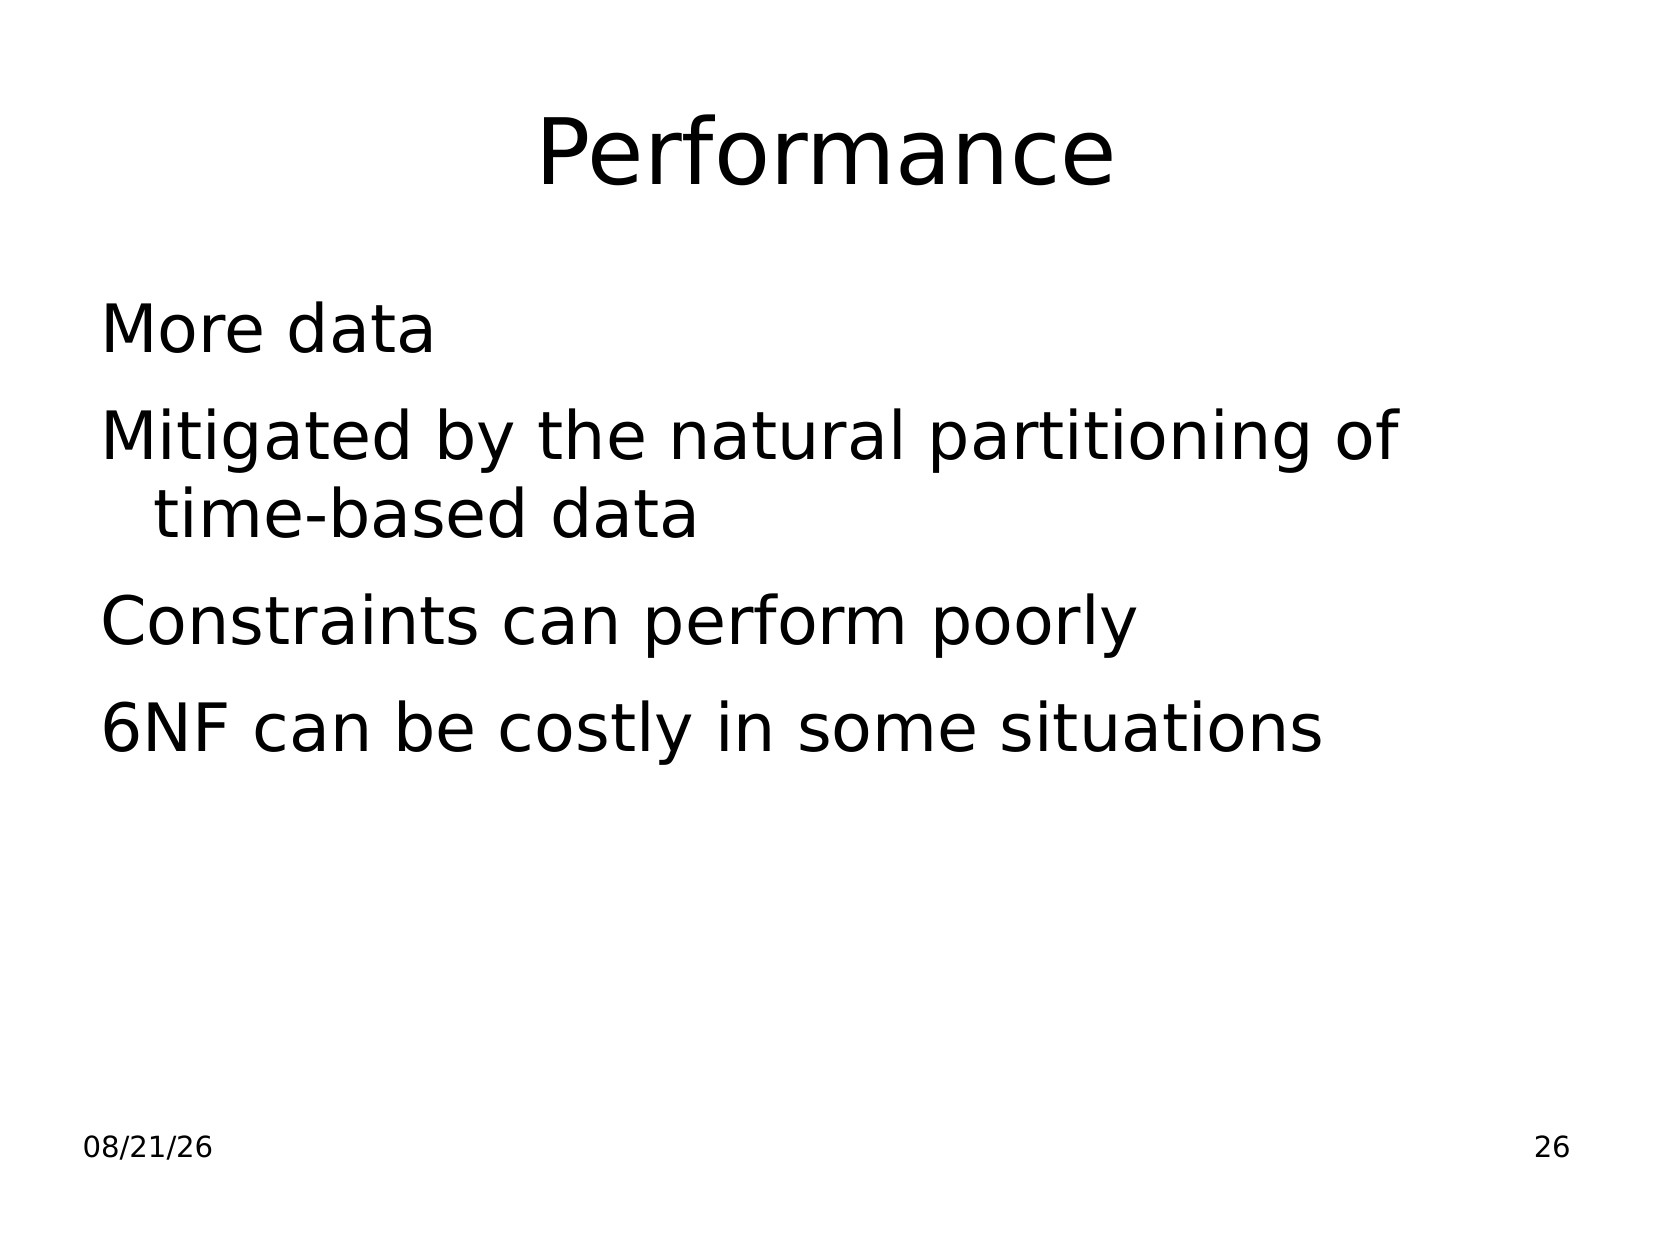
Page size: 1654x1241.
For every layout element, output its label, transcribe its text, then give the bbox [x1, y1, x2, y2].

title Performance [82, 56, 1571, 250]
list More data Mitigated by the natural partitioning of time-based data Constraints can perform poorly 6NF can be costly in some situations [82, 290, 1571, 1094]
